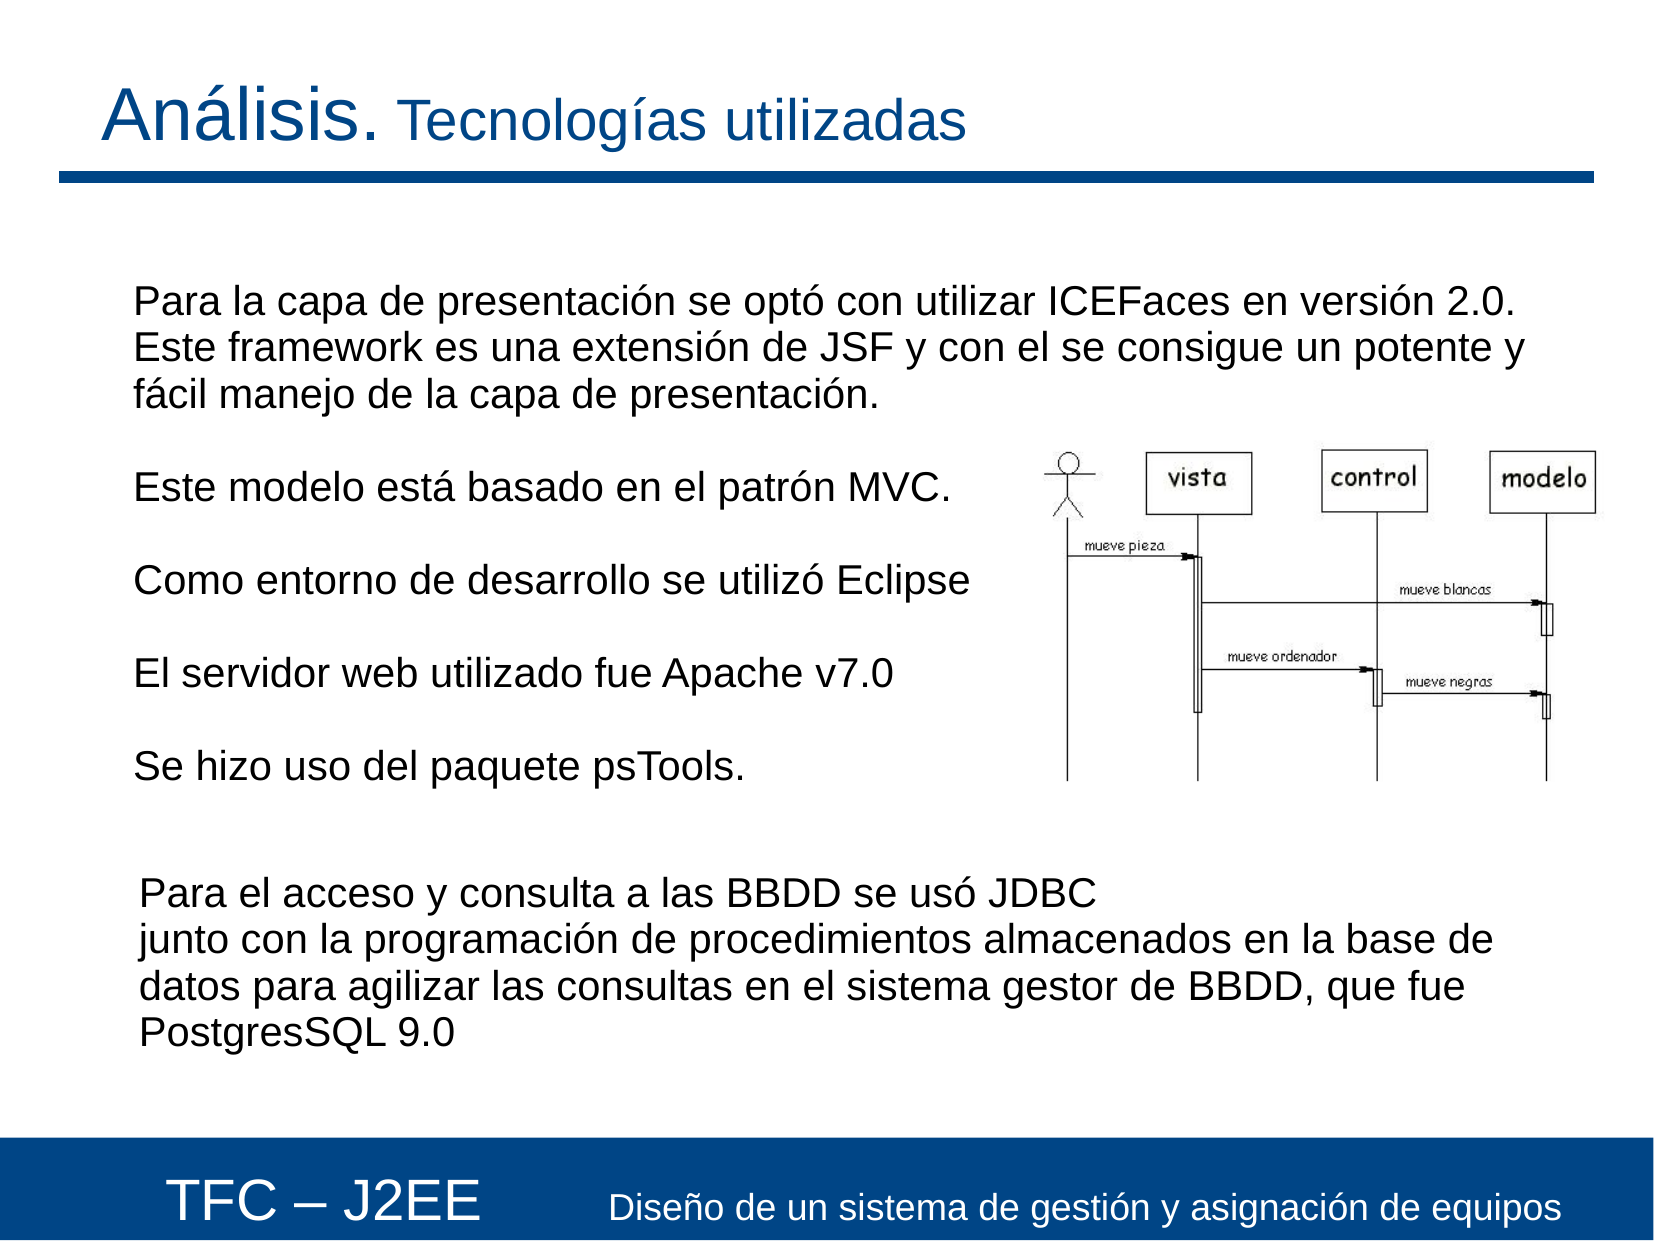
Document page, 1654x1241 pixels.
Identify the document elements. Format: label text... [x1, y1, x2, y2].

text_box Análisis. Tecnologías utilizadas [81, 59, 990, 170]
text_box Para el acceso y consulta a las BBDD se usó JDBC junto con la programación de procedimientos almacenados en la base de datos para agilizar las consultas en el sistema gestor de BBDD, que fue PostgresSQL 9.0 [118, 856, 1572, 1093]
title TFC – J2EE Diseño de un sistema de gestión y asignación de equipos [0, 1137, 1654, 1241]
picture [1018, 413, 1625, 783]
text_box Para la capa de presentación se optó con utilizar ICEFaces en versión 2.0. Este framework es una extensión de JSF y con el se consigue un potente y fácil manejo de la capa de presentación. Este modelo está basado en el patrón MVC. Como entorno de desarrollo se utilizó Eclipse El servidor web utilizado fue Apache v7.0 Se hizo uso del paquete psTools. [112, 264, 1565, 806]
